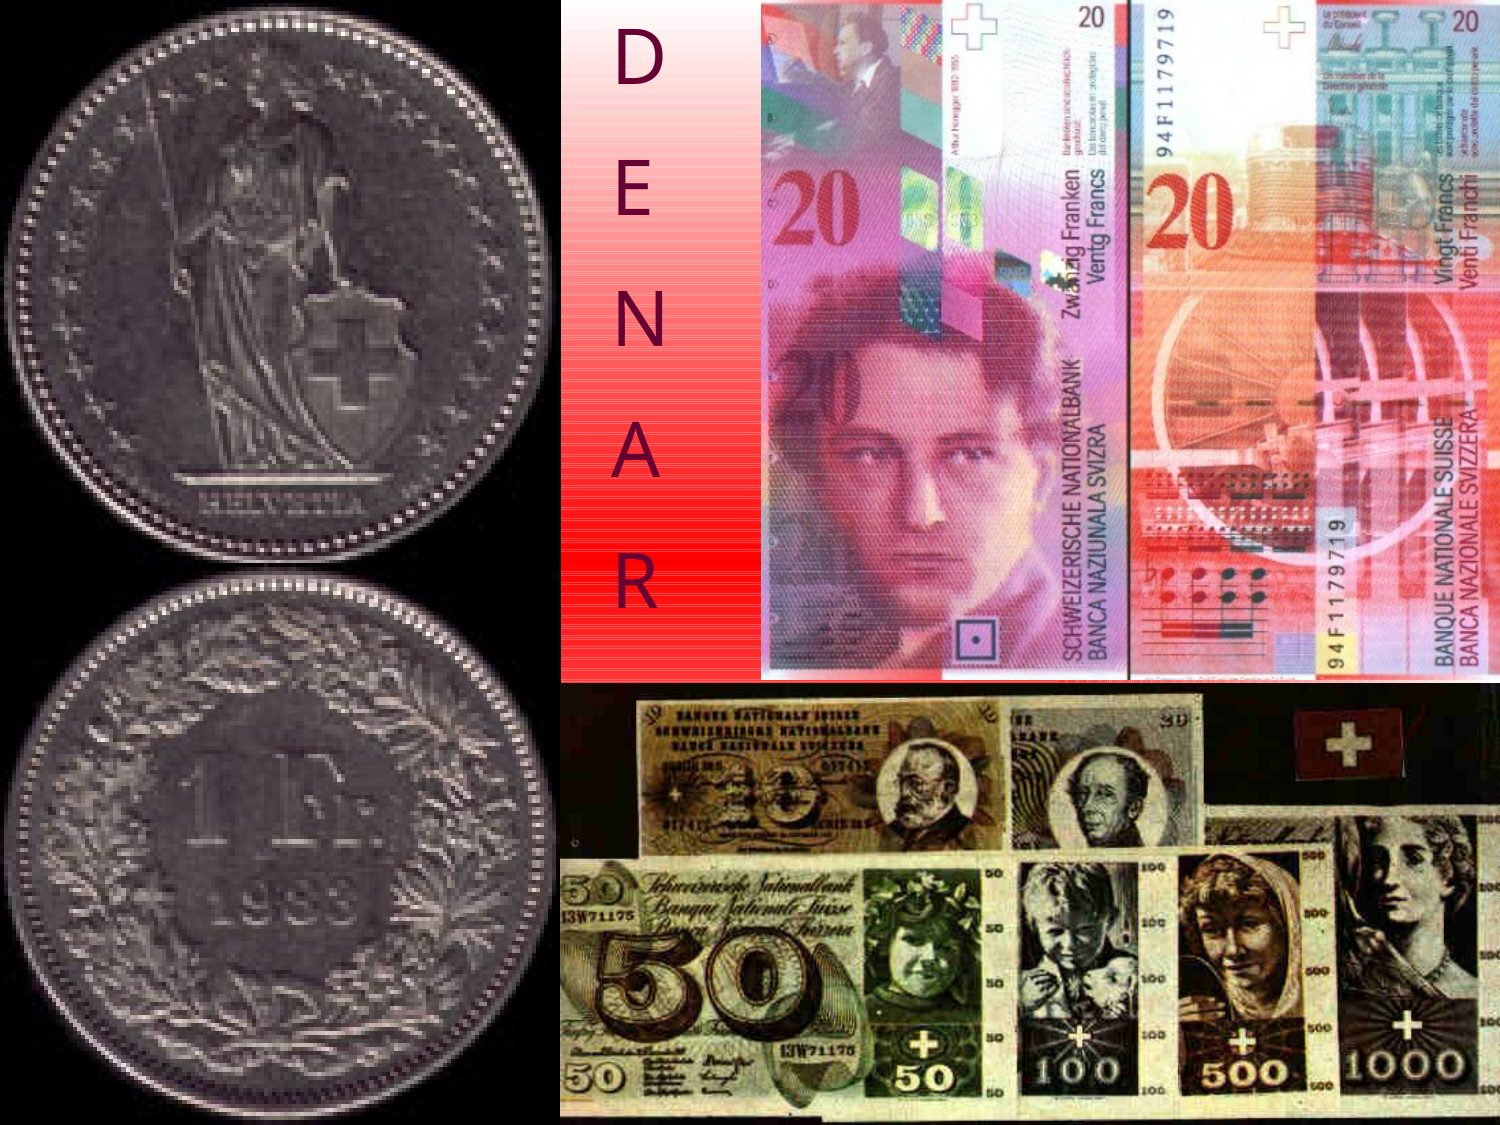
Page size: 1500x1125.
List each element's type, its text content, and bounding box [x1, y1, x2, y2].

picture [0, 0, 1500, 1125]
picture [761, 0, 1500, 680]
text_box D E N A R [596, 0, 750, 632]
